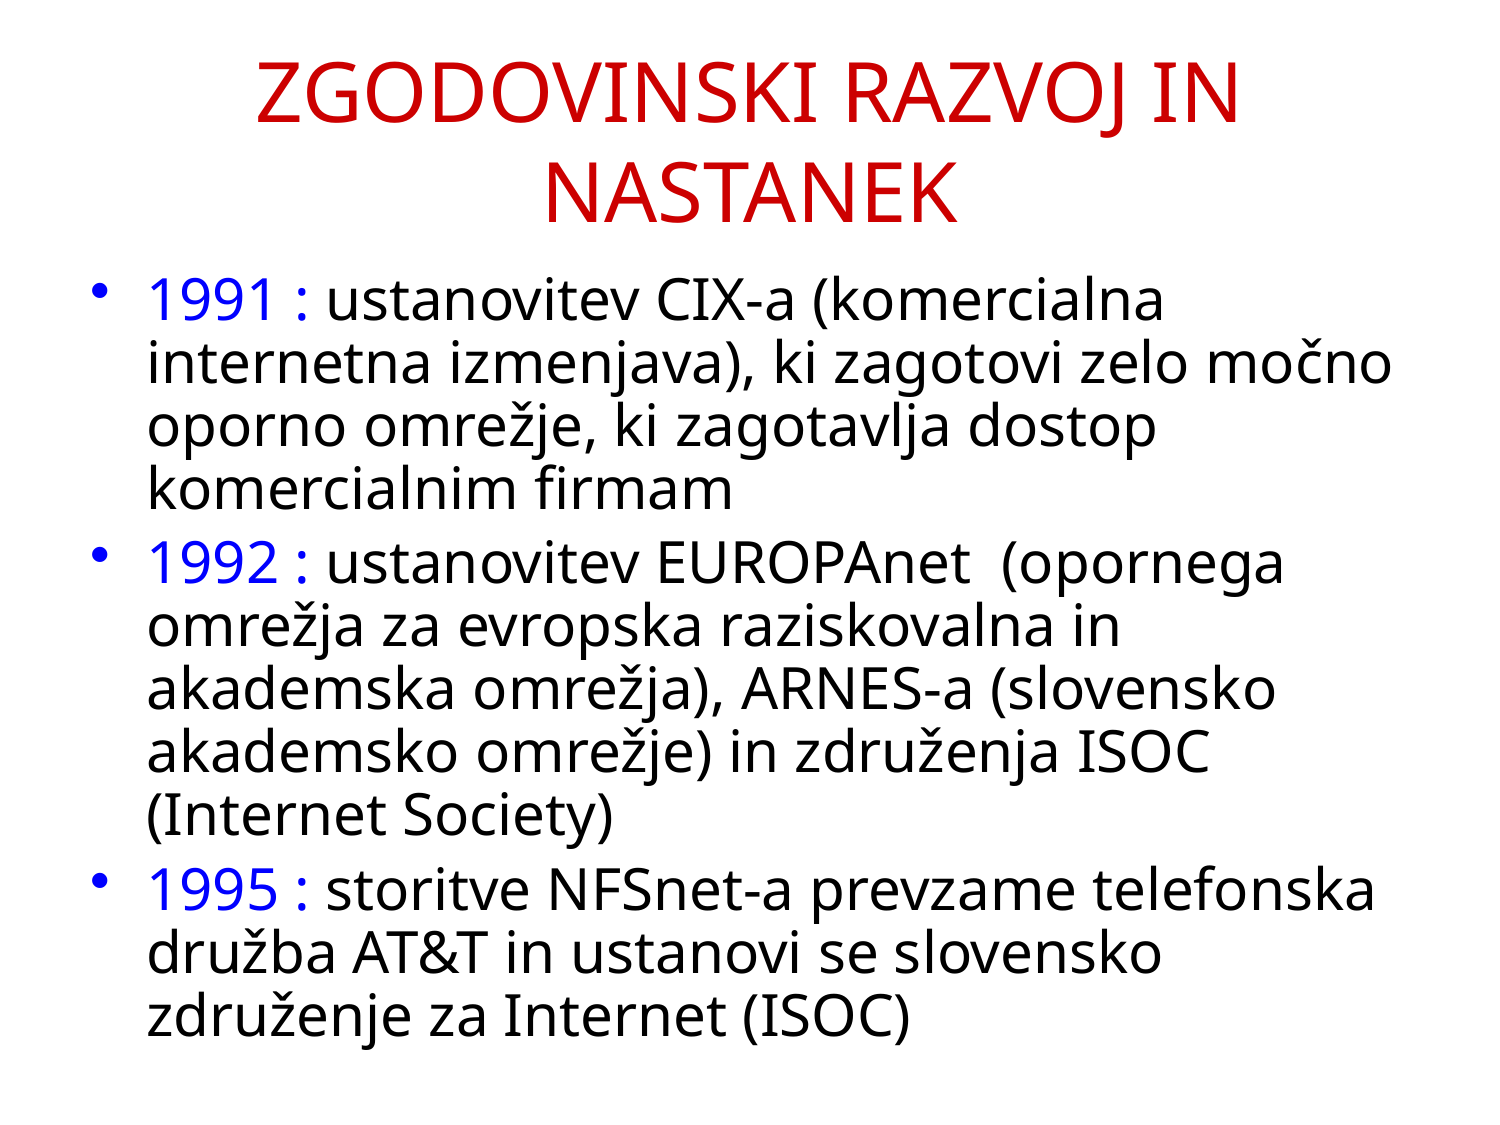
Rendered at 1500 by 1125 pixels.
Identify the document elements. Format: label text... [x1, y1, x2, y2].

list 1991 : ustanovitev CIX-a (komercialna internetna izmenjava), ki zagotovi zelo močno oporno omrežje, ki zagotavlja dostop komercialnim firmam 1992 : ustanovitev EUROPAnet (opornega omrežja za evropska raziskovalna in akademska omrežja), ARNES-a (slovensko akademsko omrežje) in združenja ISOC (Internet Society) 1995 : storitve NFSnet-a prevzame telefonska družba AT&T in ustanovi se slovensko združenje za Internet (ISOC) [75, 262, 1425, 1005]
title ZGODOVINSKI RAZVOJ IN NASTANEK [75, 45, 1425, 233]
